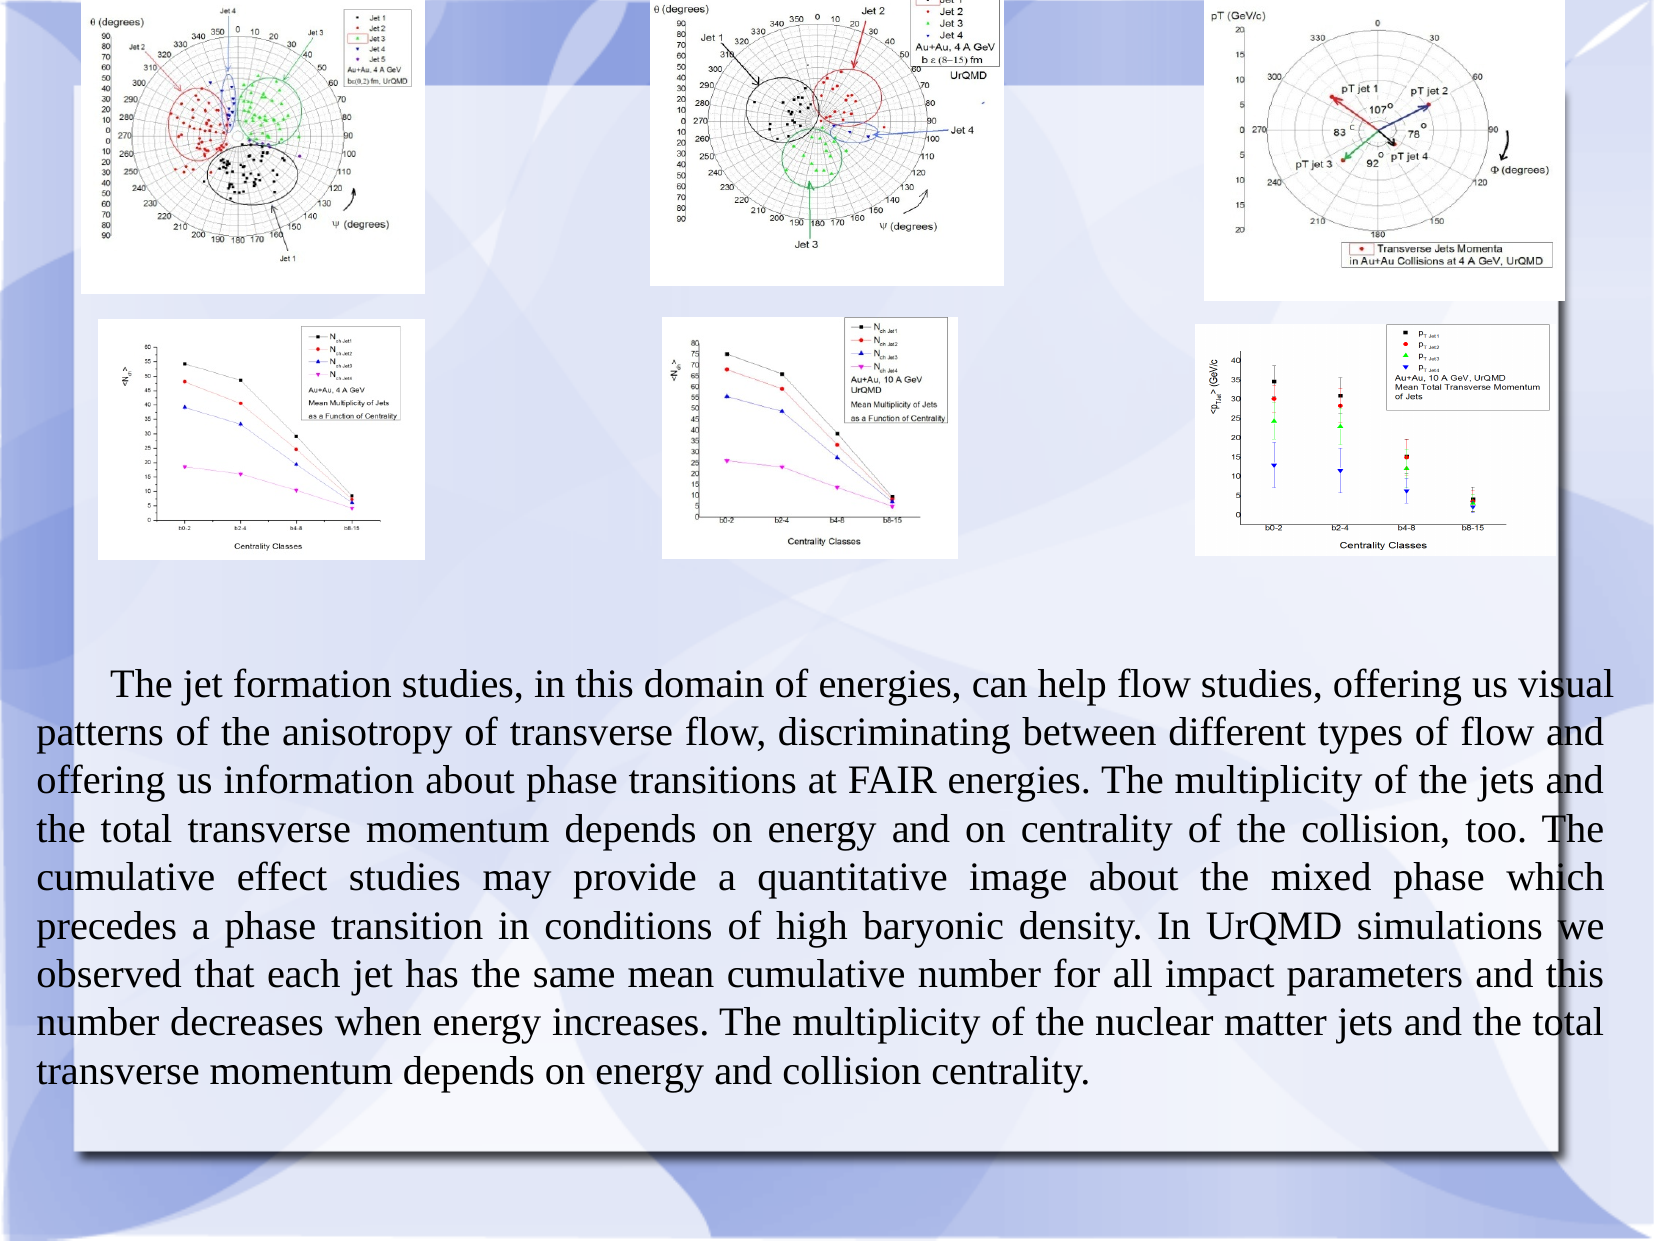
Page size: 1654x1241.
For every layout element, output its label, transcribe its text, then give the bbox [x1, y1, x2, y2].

picture [81, 0, 425, 294]
picture [1204, 0, 1565, 301]
text_box The jet formation studies, in this domain of energies, can help flow studies, offering us visual patterns of the anisotropy of transverse flow, discriminating between different types of flow and offering us information about phase transitions at FAIR energies. The multiplicity of the jets and the total transverse momentum depends on energy and on centrality of the collision, too. The cumulative effect studies may provide a quantitative image about the mixed phase which precedes a phase transition in conditions of high baryonic density. In UrQMD simulations we observed that each jet has the same mean cumulative number for all impact parameters and this number decreases when energy increases. The multiplicity of the nuclear matter jets and the total transverse momentum depends on energy and collision centrality. [21, 649, 1632, 1100]
picture [662, 318, 958, 559]
picture [650, 0, 1004, 286]
picture [1195, 324, 1556, 556]
picture [98, 319, 425, 560]
